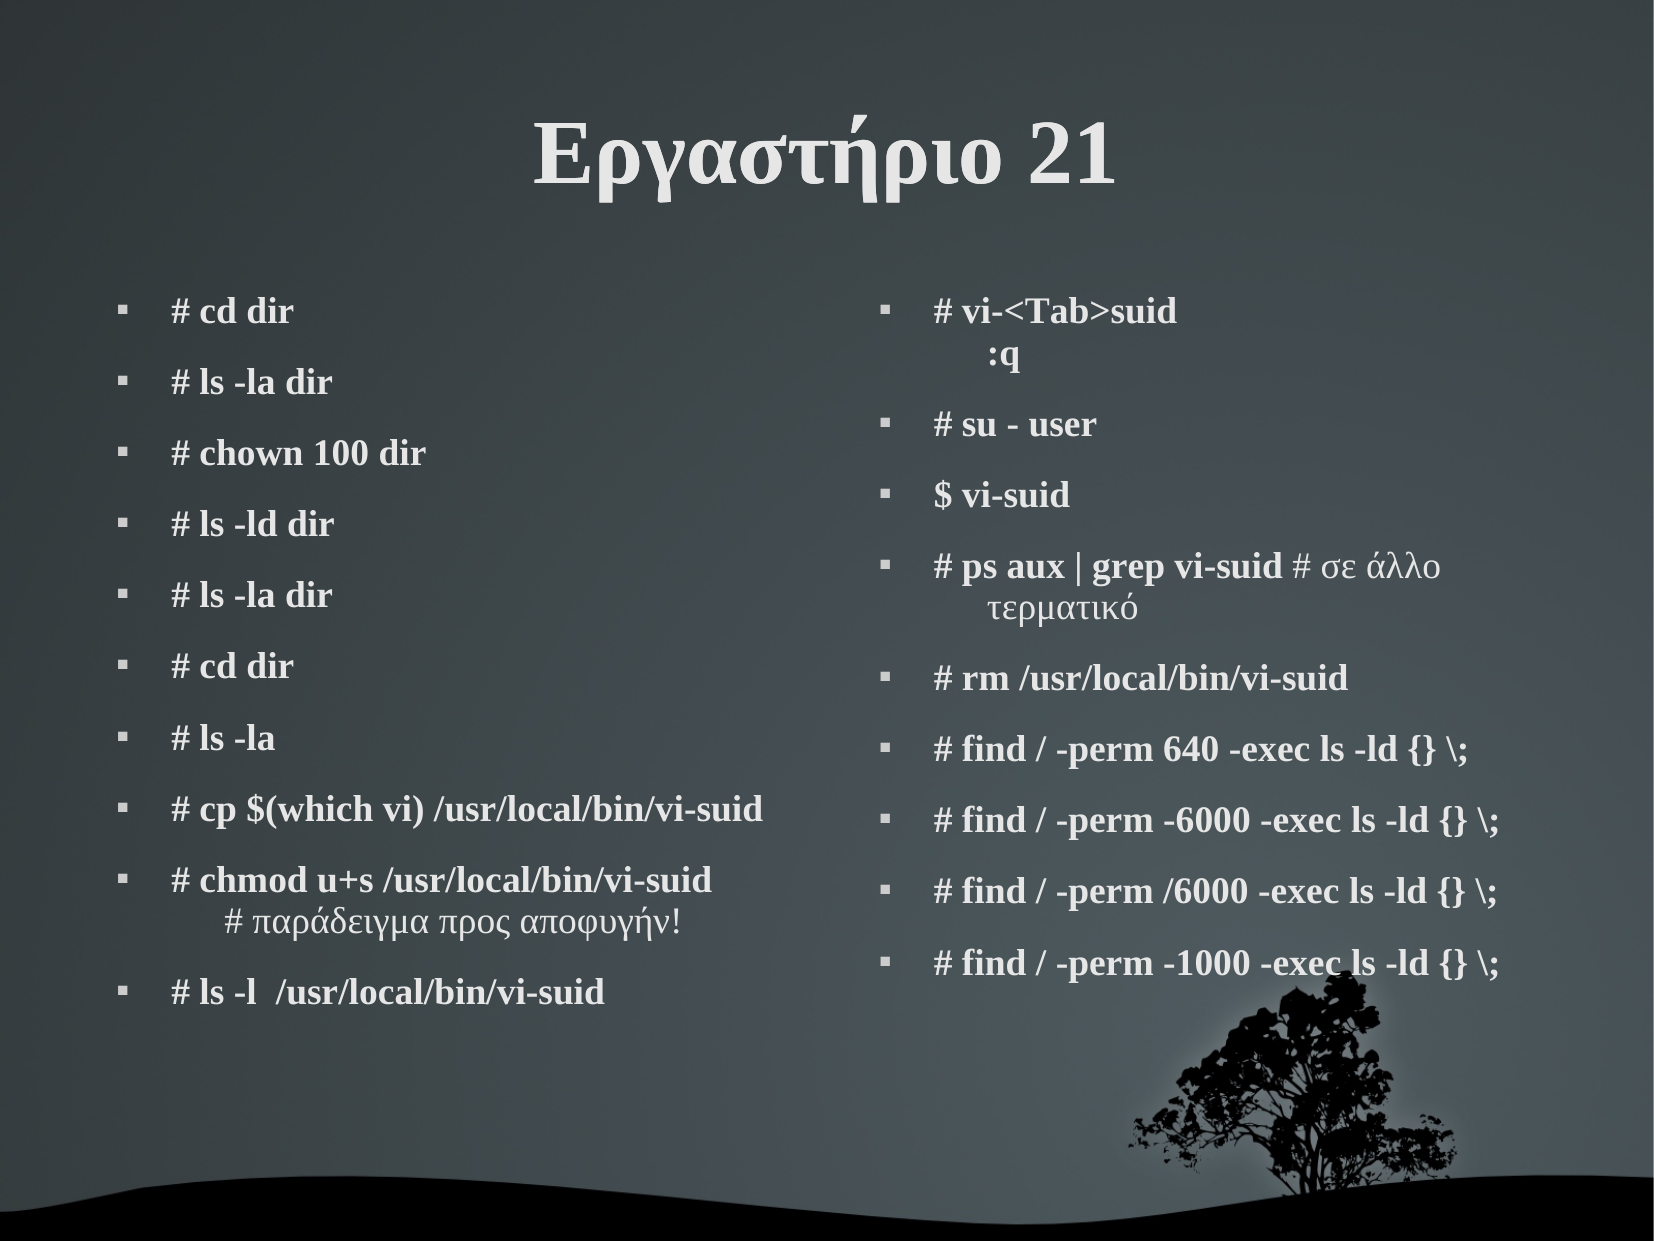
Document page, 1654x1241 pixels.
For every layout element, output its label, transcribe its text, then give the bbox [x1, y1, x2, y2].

title Εργαστήριο 21 [82, 49, 1571, 257]
list # vi-<Tab>suid :q # su - user $ vi-suid # ps aux | grep vi-suid # σε άλλο τερματικό # rm /usr/local/bin/vi-suid # find / -perm 640 -exec ls -ld {} \; # find / -perm -6000 -exec ls -ld {} \; # find / -perm /6000 -exec ls -ld {} \; # find / -perm -1000 -exec ls -ld {} \; [845, 290, 1572, 1109]
picture [0, 0, 1654, 1241]
list # cd dir # ls -la dir # chown 100 dir # ls -ld dir # ls -la dir # cd dir # ls -la # cp $(which vi) /usr/local/bin/vi-suid # chmod u+s /usr/local/bin/vi-suid # παράδειγμα προς αποφυγήν! # ls -l /usr/local/bin/vi-suid [82, 290, 809, 1109]
